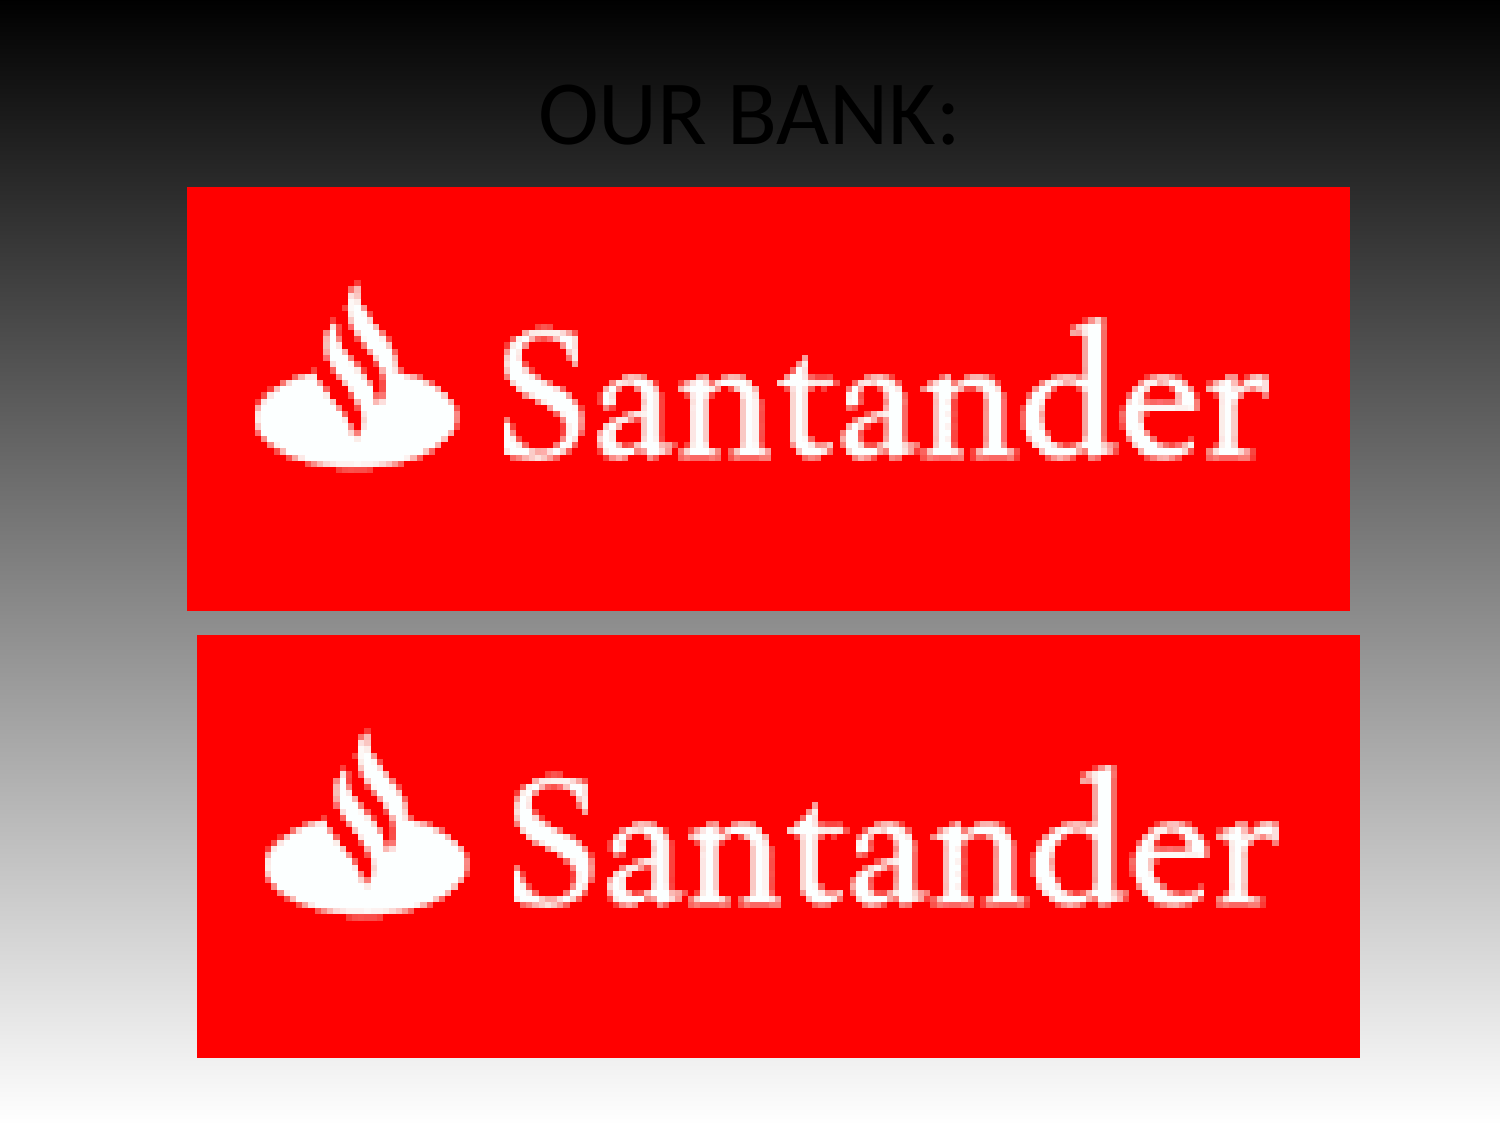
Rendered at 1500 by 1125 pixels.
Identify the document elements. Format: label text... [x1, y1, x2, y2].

title OUR BANK: [75, 45, 1425, 233]
picture [197, 635, 1360, 1058]
picture [187, 187, 1350, 611]
